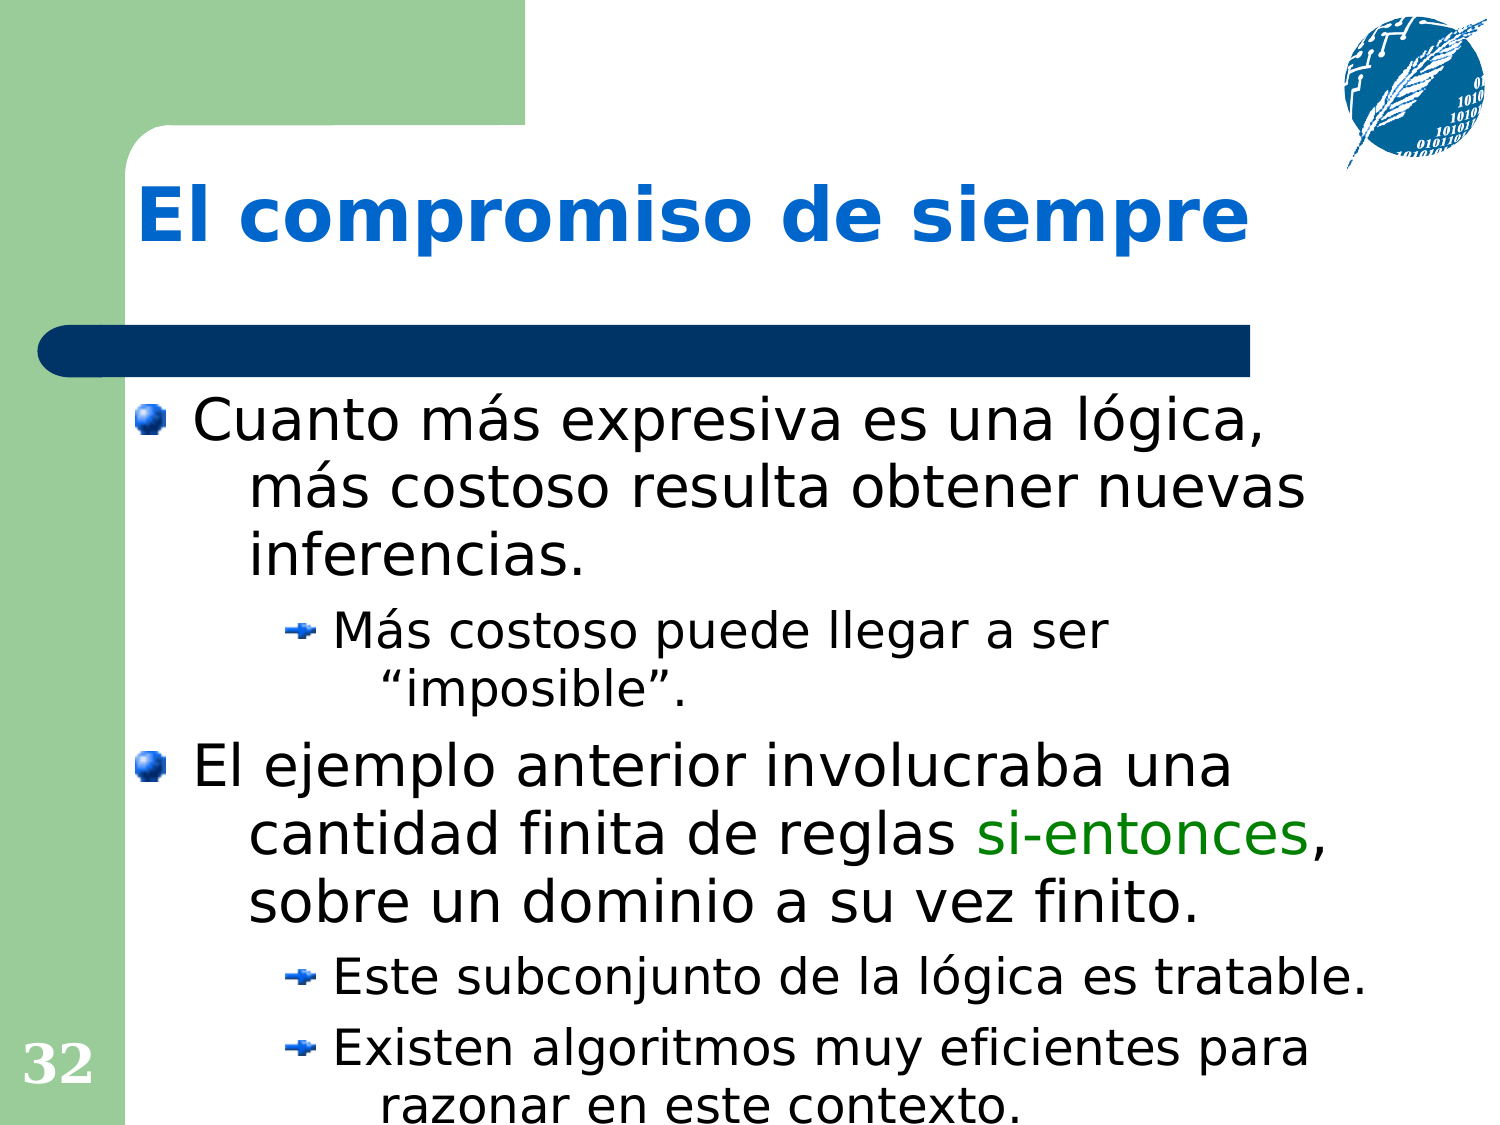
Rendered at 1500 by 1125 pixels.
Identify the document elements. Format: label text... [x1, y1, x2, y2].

picture [1433, 139, 1440, 147]
list Cuanto más expresiva es una lógica, más costoso resulta obtener nuevas inferencias. Más costoso puede llegar a ser “imposible”. El ejemplo anterior involucraba una cantidad finita de reglas si-entonces, sobre un dominio a su vez finito. Este subconjunto de la lógica es tratable. Existen algoritmos muy eficientes para razonar en este contexto. [135, 385, 1398, 1122]
picture [1341, 15, 1487, 172]
title El compromiso de siempre [135, 135, 1412, 301]
picture [1436, 127, 1450, 136]
picture [1427, 138, 1431, 148]
picture [1416, 140, 1425, 149]
